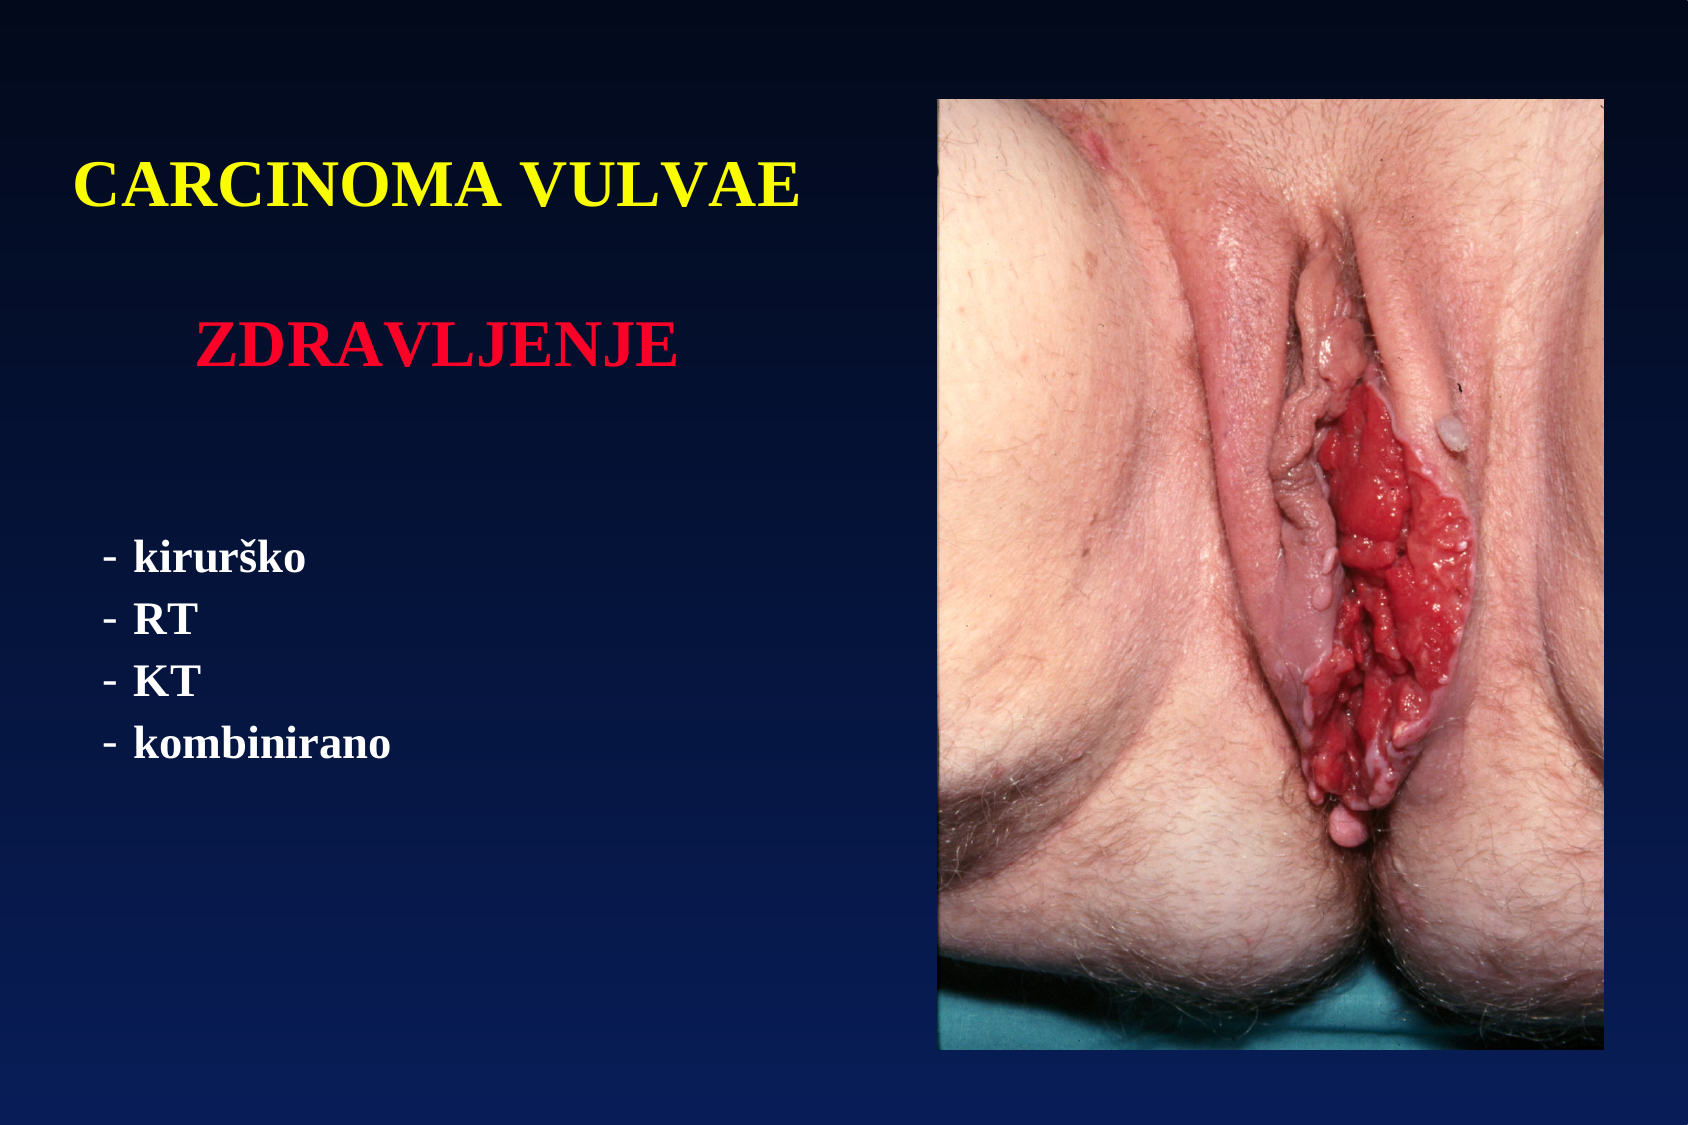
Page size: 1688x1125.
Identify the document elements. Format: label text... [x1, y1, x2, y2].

picture [937, 99, 1604, 1051]
title CARCINOMA VULVAE ZDRAVLJENJE [37, 99, 838, 501]
list kirurško RT KT kombinirano [87, 525, 738, 963]
